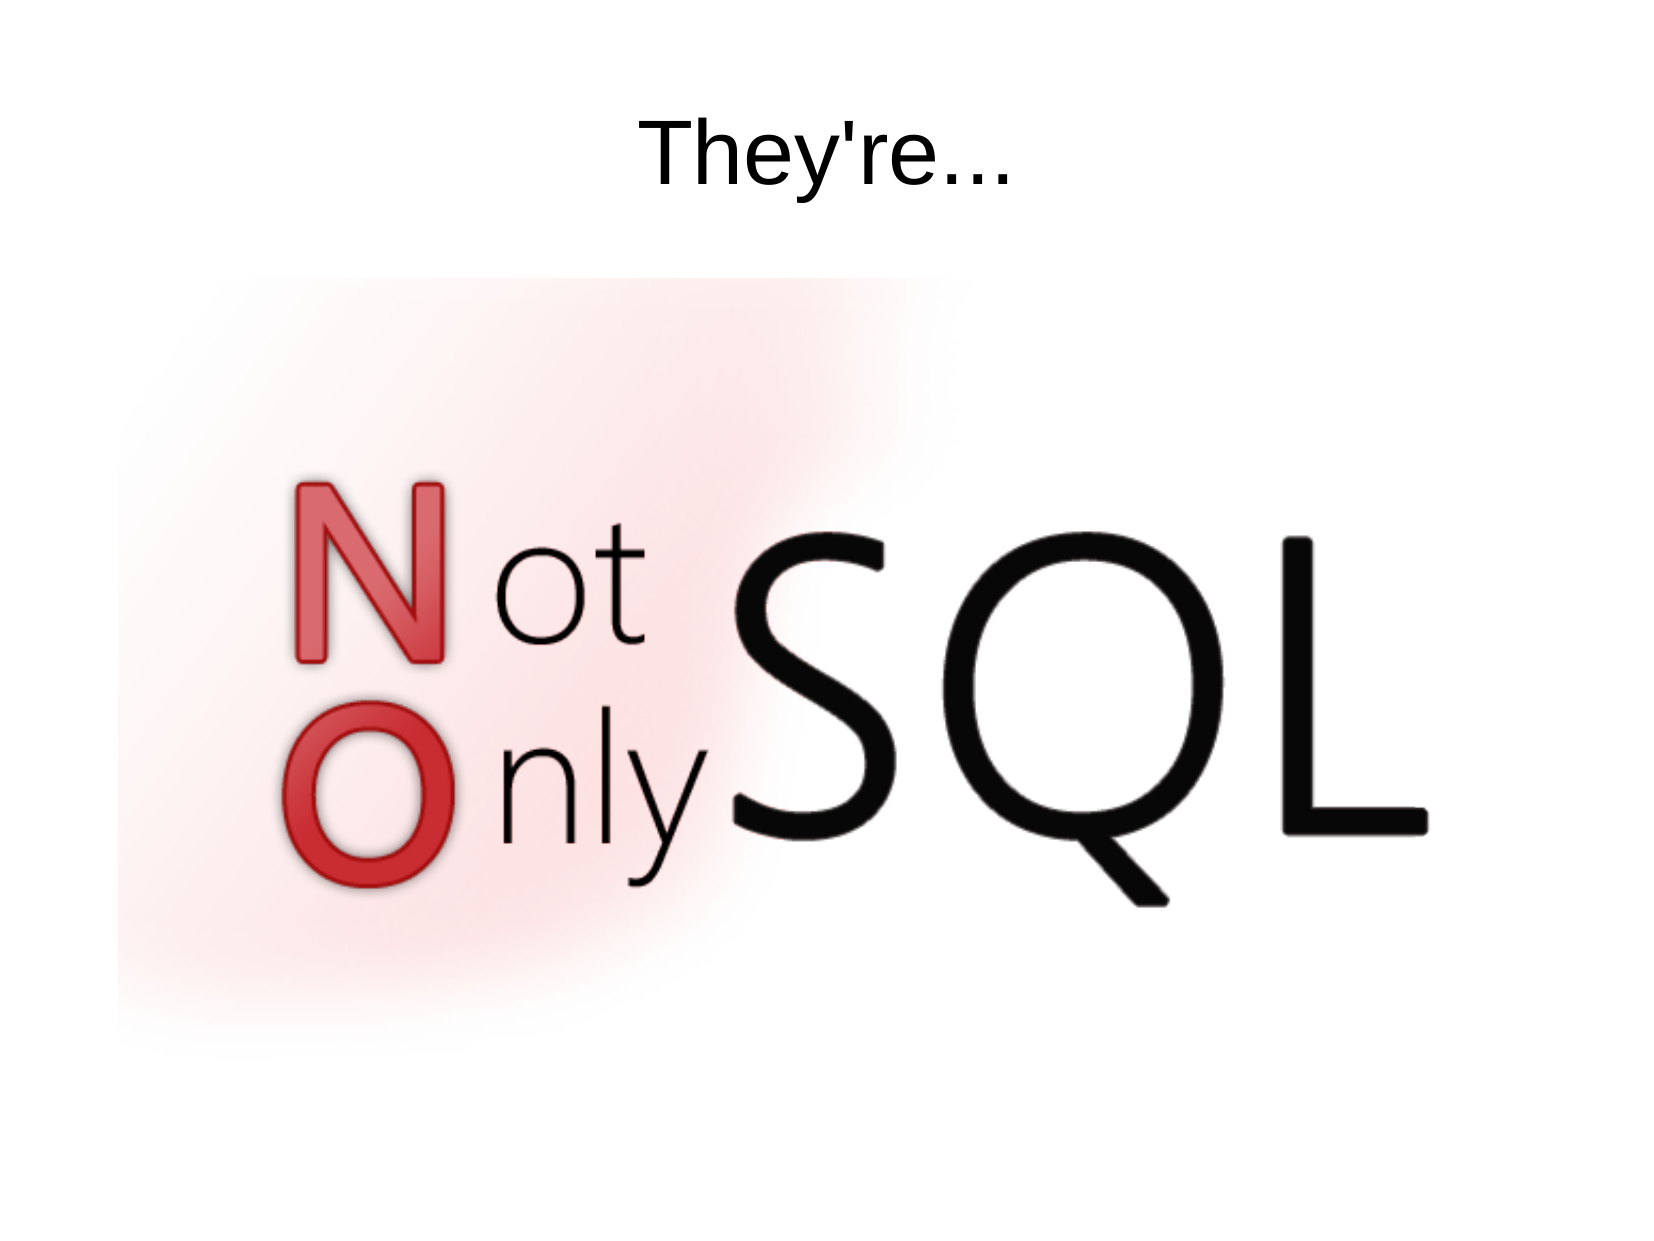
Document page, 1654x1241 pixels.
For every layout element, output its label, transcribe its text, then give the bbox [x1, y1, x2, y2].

picture [118, 278, 1501, 1096]
title They're... [82, 49, 1571, 257]
